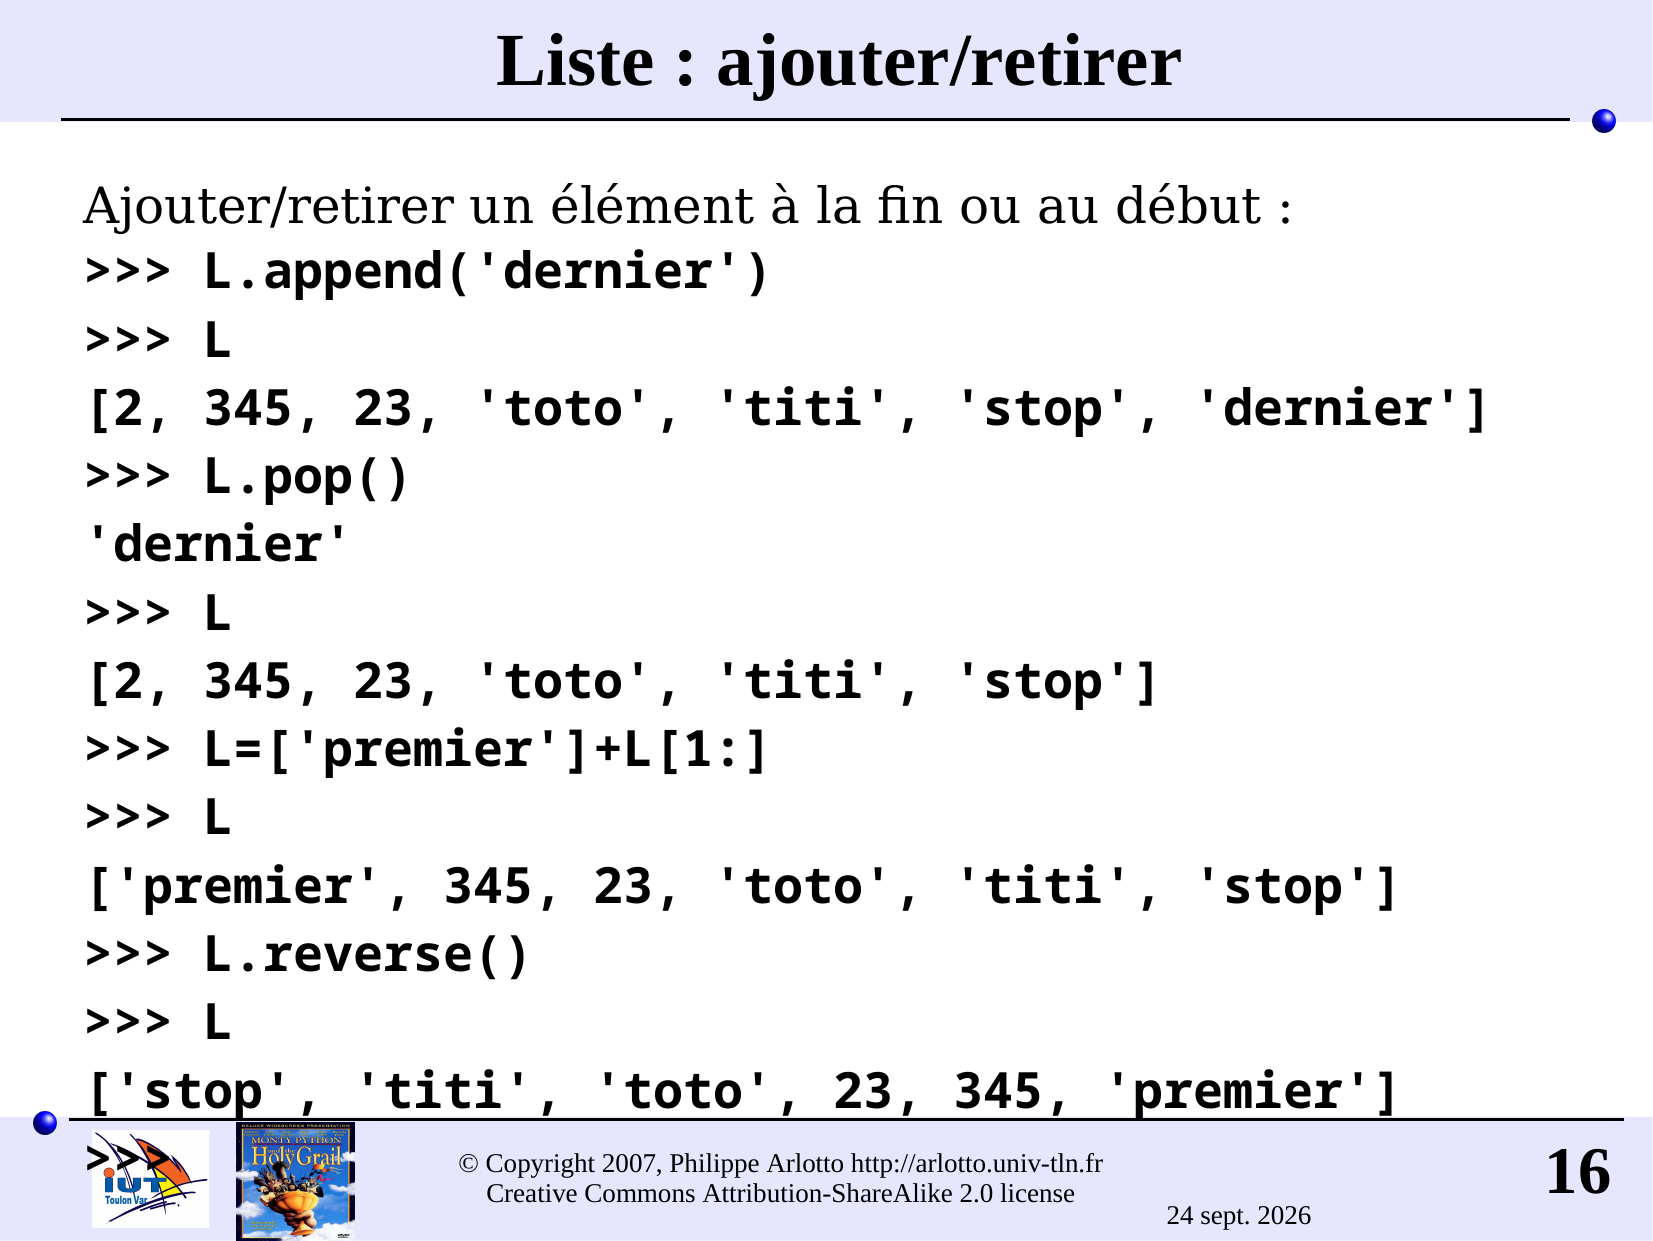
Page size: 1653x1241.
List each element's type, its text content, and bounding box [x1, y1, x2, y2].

picture [236, 1122, 355, 1241]
text_box Ajouter/retirer un élément à la fin ou au début : >>> L.append('dernier') >>> L [2, 345, 23, 'toto', 'titi', 'stop', 'dernier'] >>> L.pop() 'dernier' >>> L [2, 345, 23, 'toto', 'titi', 'stop'] >>> L=['premier']+L[1:] >>> L ['premier', 345, 23, 'toto', 'titi', 'stop'] >>> L.reverse() >>> L ['stop', 'titi', 'toto', 23, 345, 'premier'] >>> [83, 177, 1494, 1065]
title Liste : ajouter/retirer [95, 11, 1585, 110]
